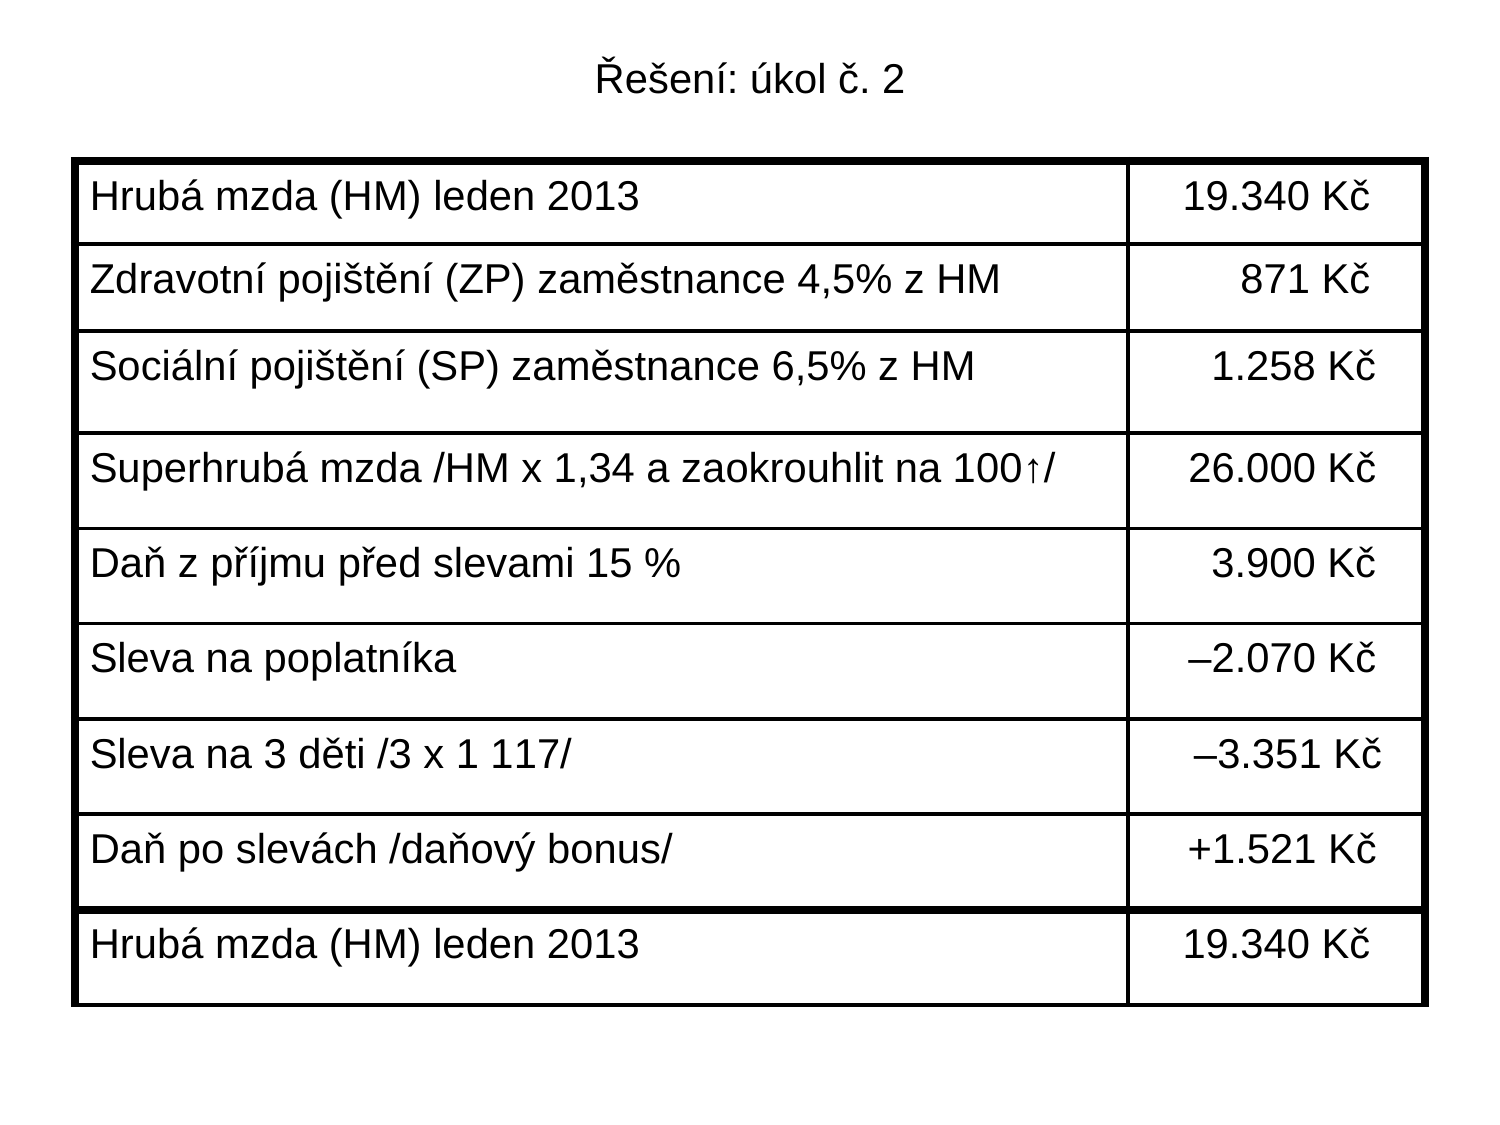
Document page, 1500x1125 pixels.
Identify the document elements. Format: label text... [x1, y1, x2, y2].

table_cell Zdravotní pojištění (ZP) zaměstnance 4,5% z HM [79, 246, 1126, 329]
table_cell Sleva na poplatníka [79, 625, 1126, 717]
table_cell Daň z příjmu před slevami 15 % [79, 530, 1126, 622]
table_cell Sleva na 3 děti /3 x 1 117/ [79, 721, 1126, 812]
table_cell –3.351 Kč [1130, 721, 1421, 812]
table_cell Hrubá mzda (HM) leden 2013 [79, 914, 1126, 1003]
table_cell Superhrubá mzda /HM x 1,34 a zaokrouhlit na 100↑/ [79, 435, 1126, 527]
table_cell Sociální pojištění (SP) zaměstnance 6,5% z HM [79, 333, 1126, 431]
table_cell 1.258 Kč [1130, 333, 1421, 431]
table_cell 871 Kč [1130, 246, 1421, 329]
table_cell 19.340 Kč [1130, 914, 1421, 1003]
table_header Hrubá mzda (HM) leden 2013 [79, 165, 1126, 242]
table_cell –2.070 Kč [1130, 625, 1421, 717]
table_cell 3.900 Kč [1130, 530, 1421, 622]
table_cell +1.521 Kč [1130, 816, 1421, 906]
table_header 19.340 Kč [1130, 165, 1421, 242]
table_cell 26.000 Kč [1130, 435, 1421, 527]
title Řešení: úkol č. 2 [75, 45, 1426, 114]
table_cell Daň po slevách /daňový bonus/ [79, 816, 1126, 906]
